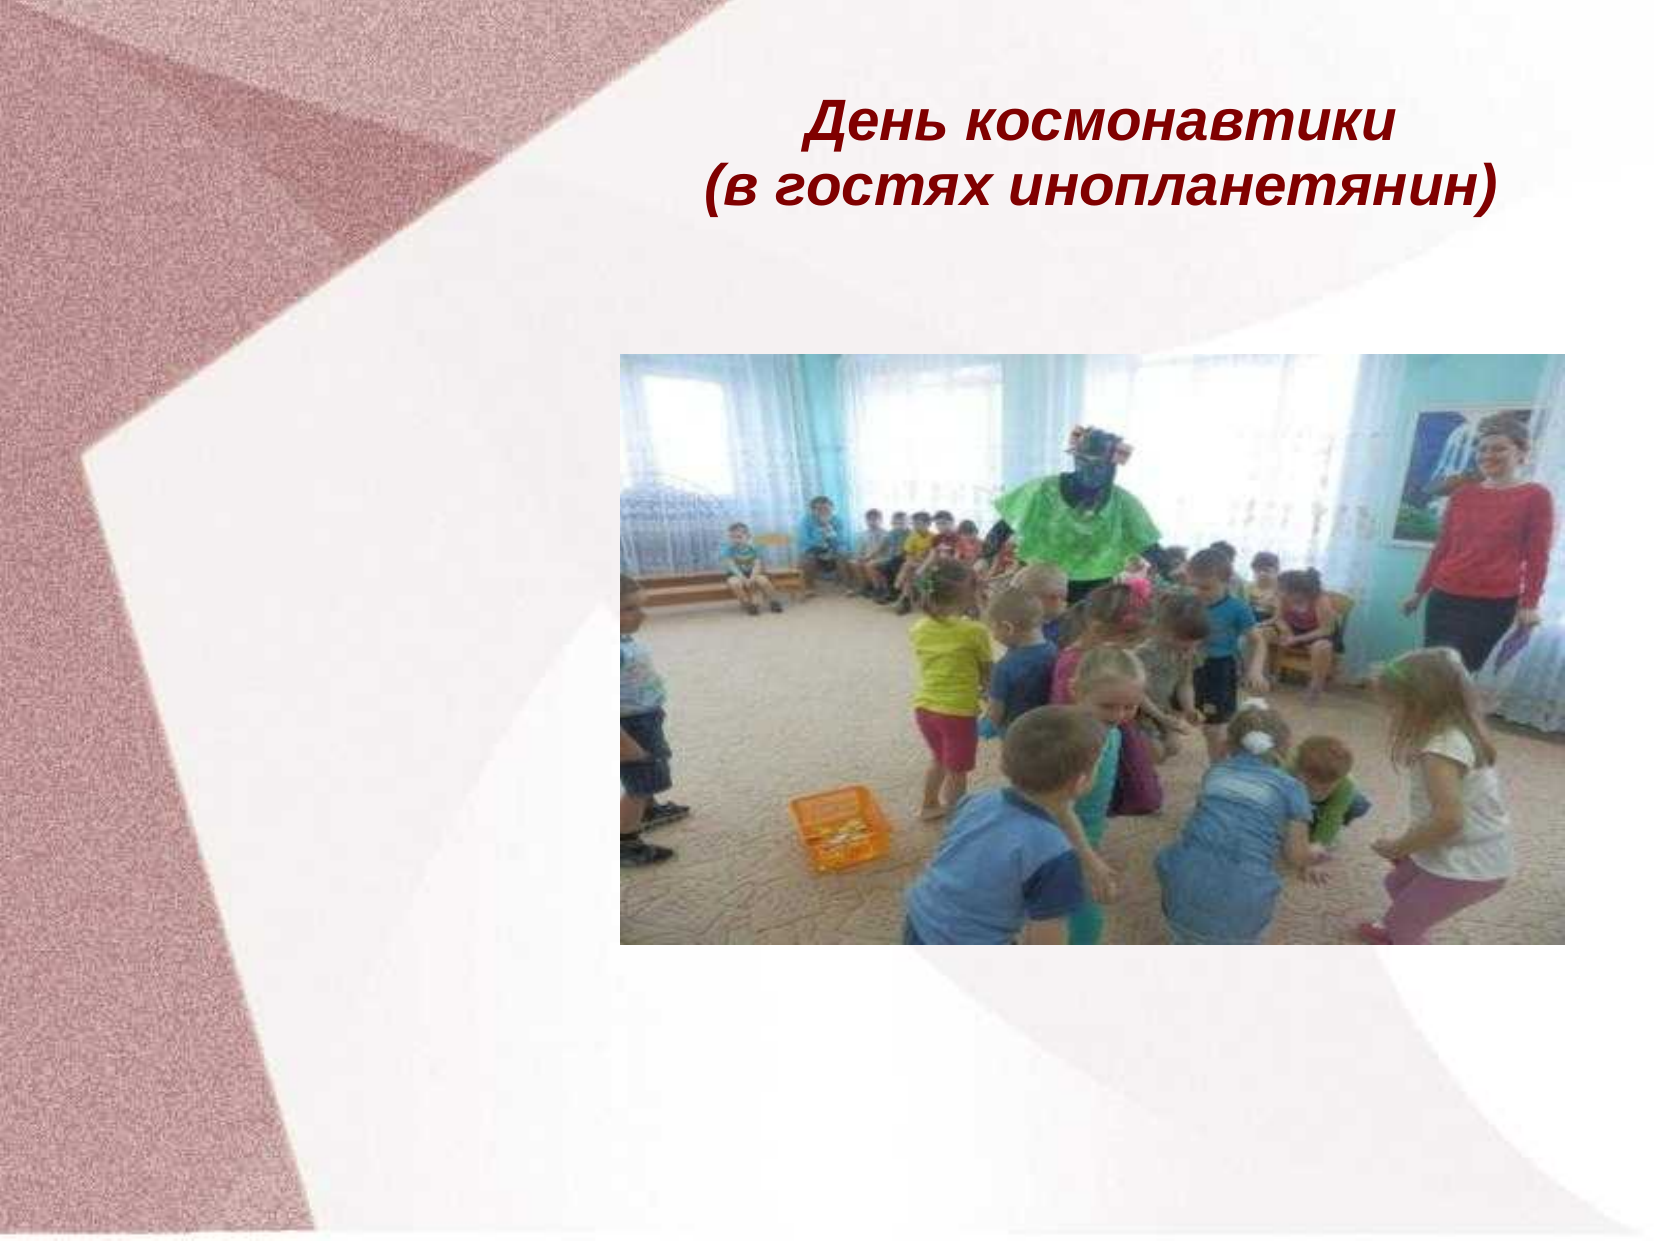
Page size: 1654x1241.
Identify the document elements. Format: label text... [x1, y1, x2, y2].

picture [0, 0, 1654, 1241]
title День космонавтики (в гостях инопланетянин) [596, 49, 1607, 257]
